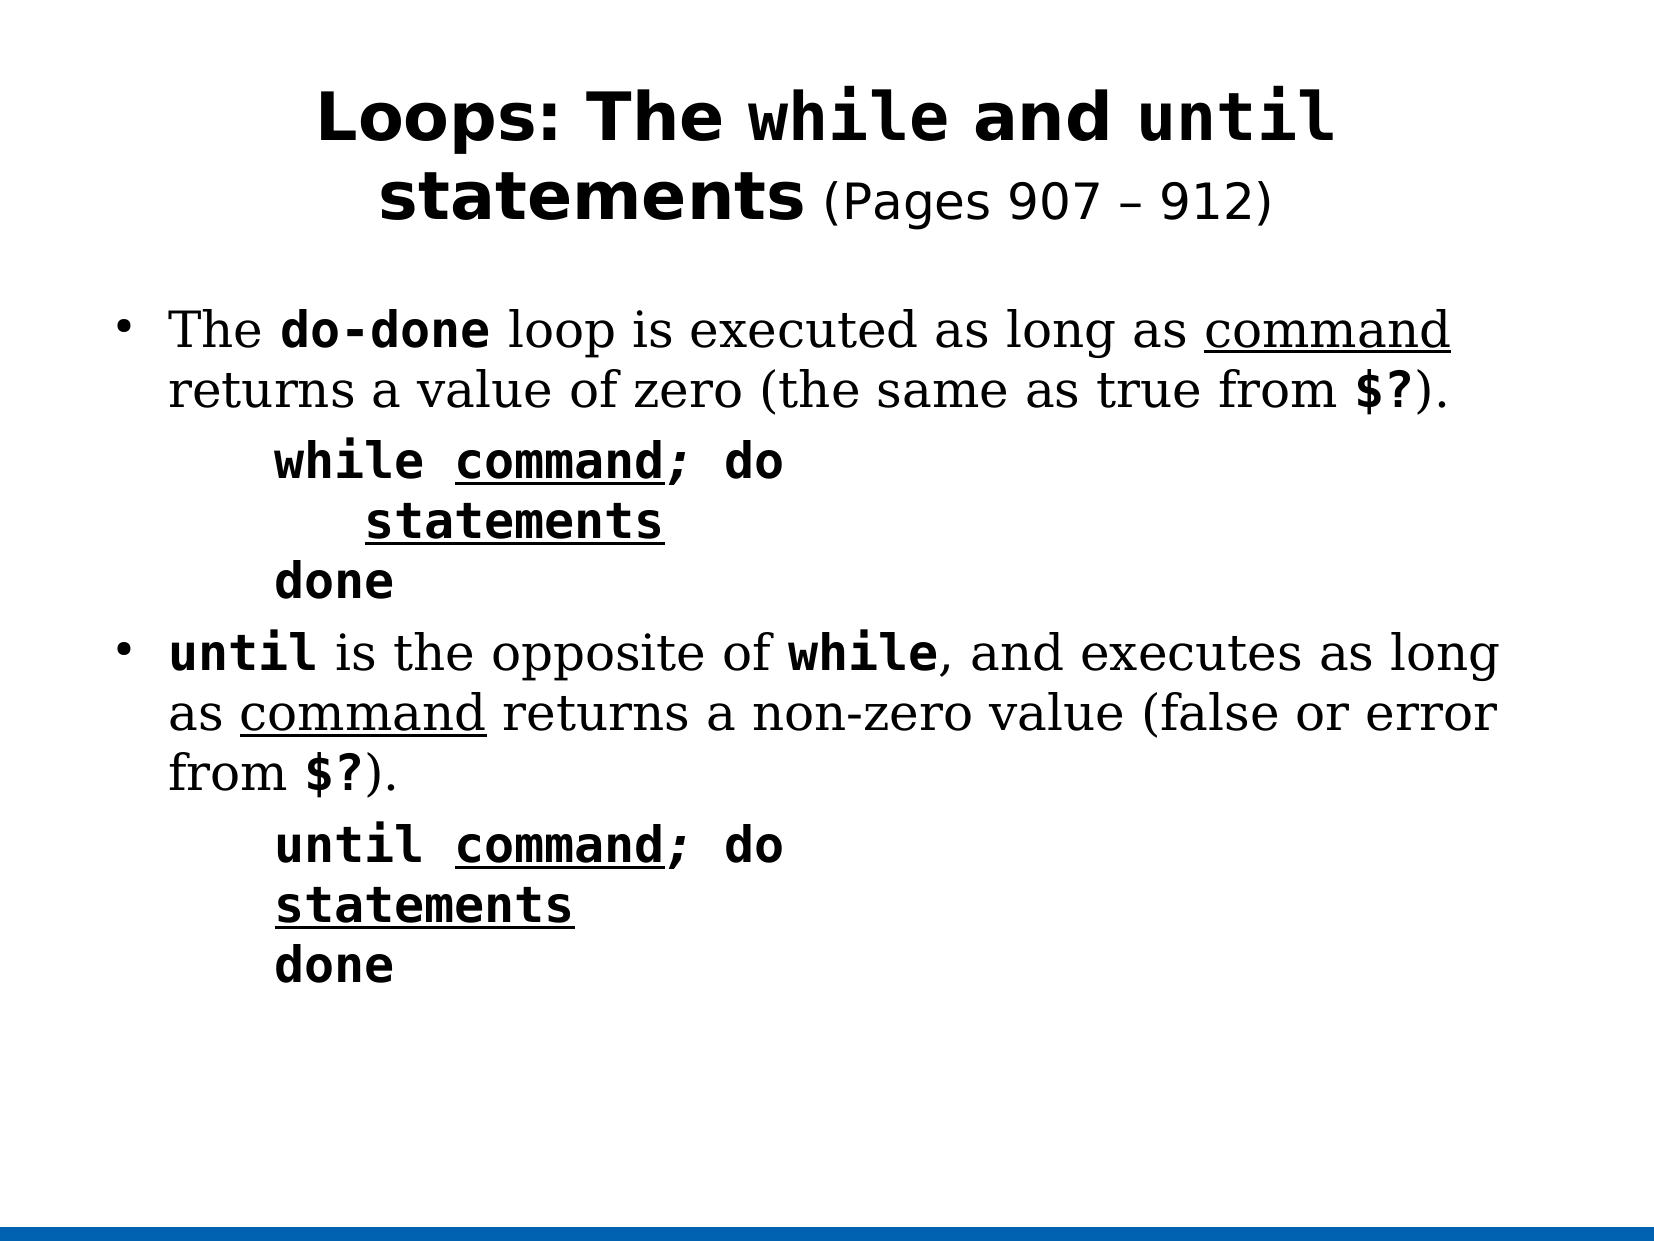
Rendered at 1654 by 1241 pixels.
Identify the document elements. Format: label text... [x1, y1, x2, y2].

list The do-done loop is executed as long as command returns a value of zero (the same as true from $?). while command; do statements done until is the opposite of while, and executes as long as command returns a non-zero value (false or error from $?). until command; do statements done [82, 289, 1571, 1109]
title Loops: The while and until statements (Pages 907 – 912) [82, 34, 1571, 273]
